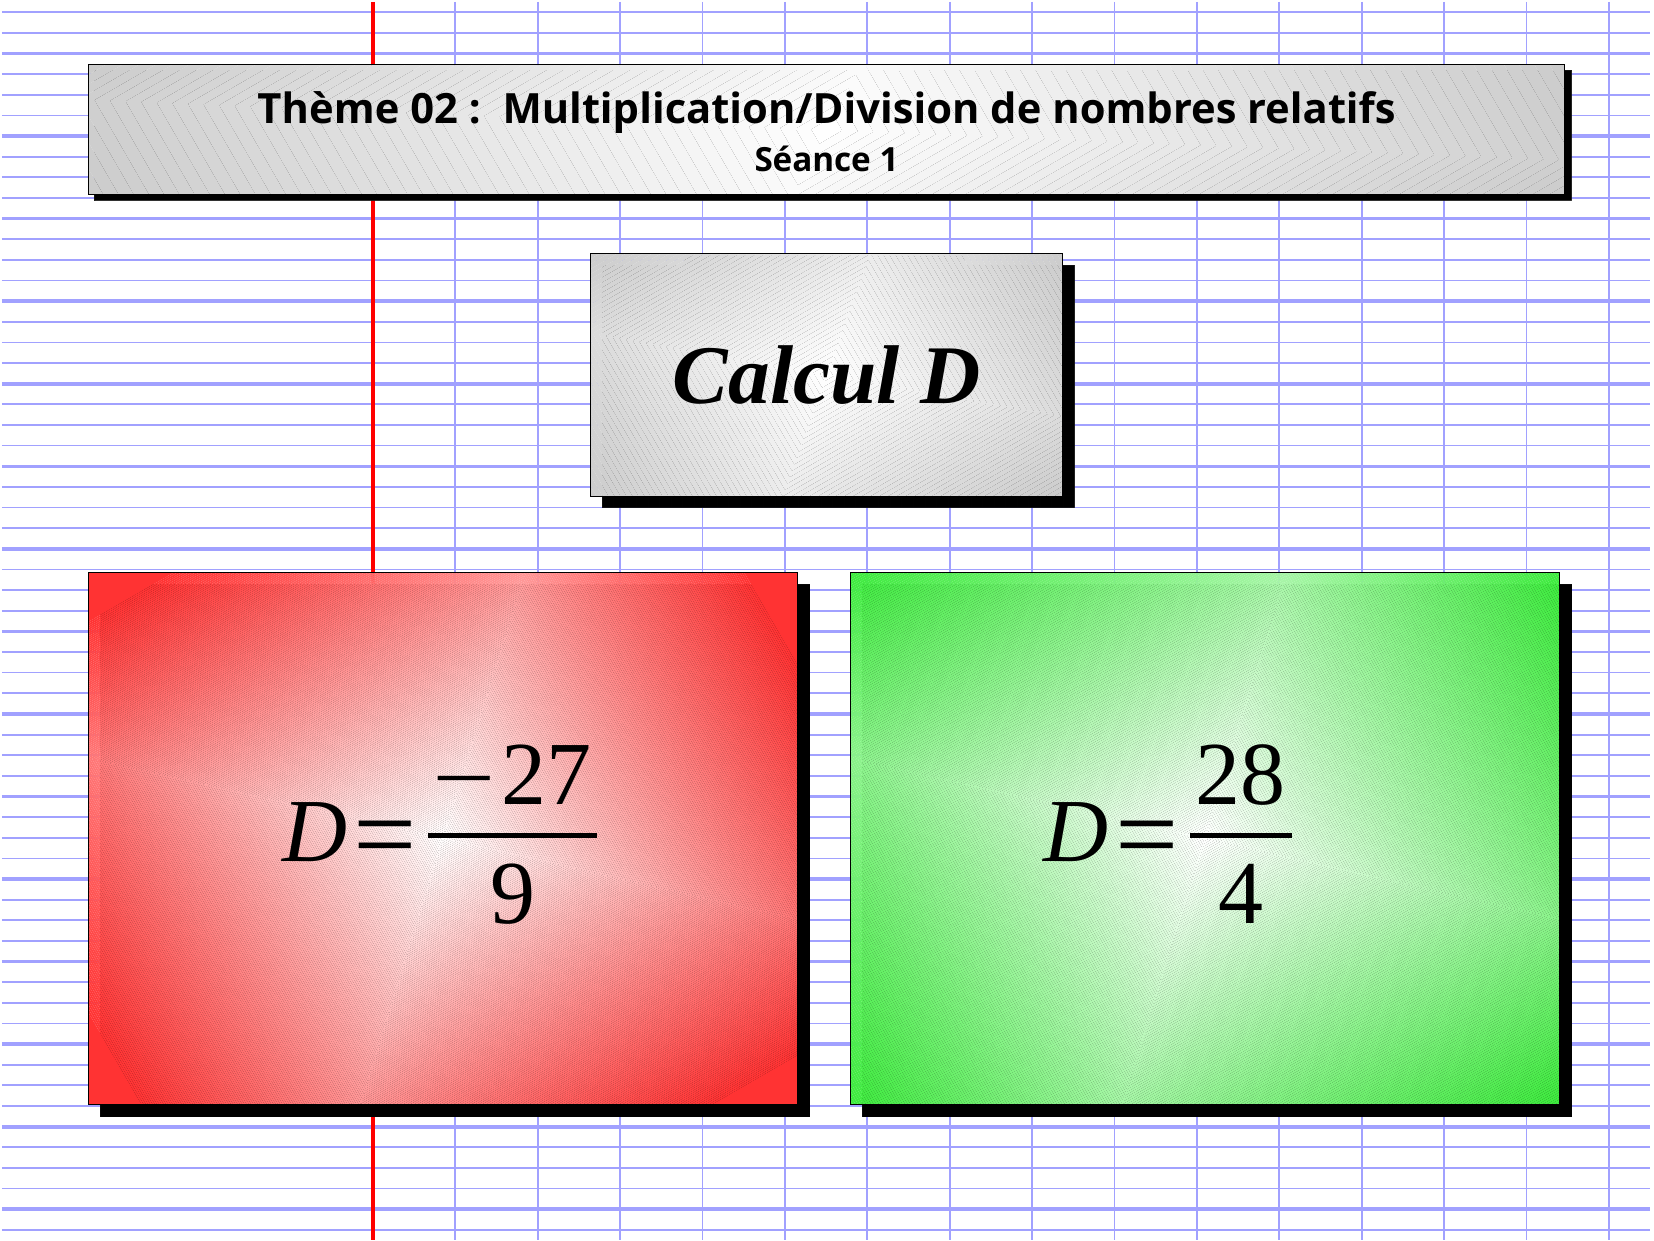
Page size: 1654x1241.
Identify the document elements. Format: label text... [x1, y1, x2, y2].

text_box [88, 572, 798, 1105]
chart [1015, 726, 1318, 946]
text_box [850, 572, 1560, 1105]
chart [253, 726, 623, 946]
text_box Thème 02 : Multiplication/Division de nombres relatifs Séance 1 [88, 64, 1565, 195]
picture [0, 0, 1654, 1241]
text_box Calcul D [590, 253, 1063, 497]
